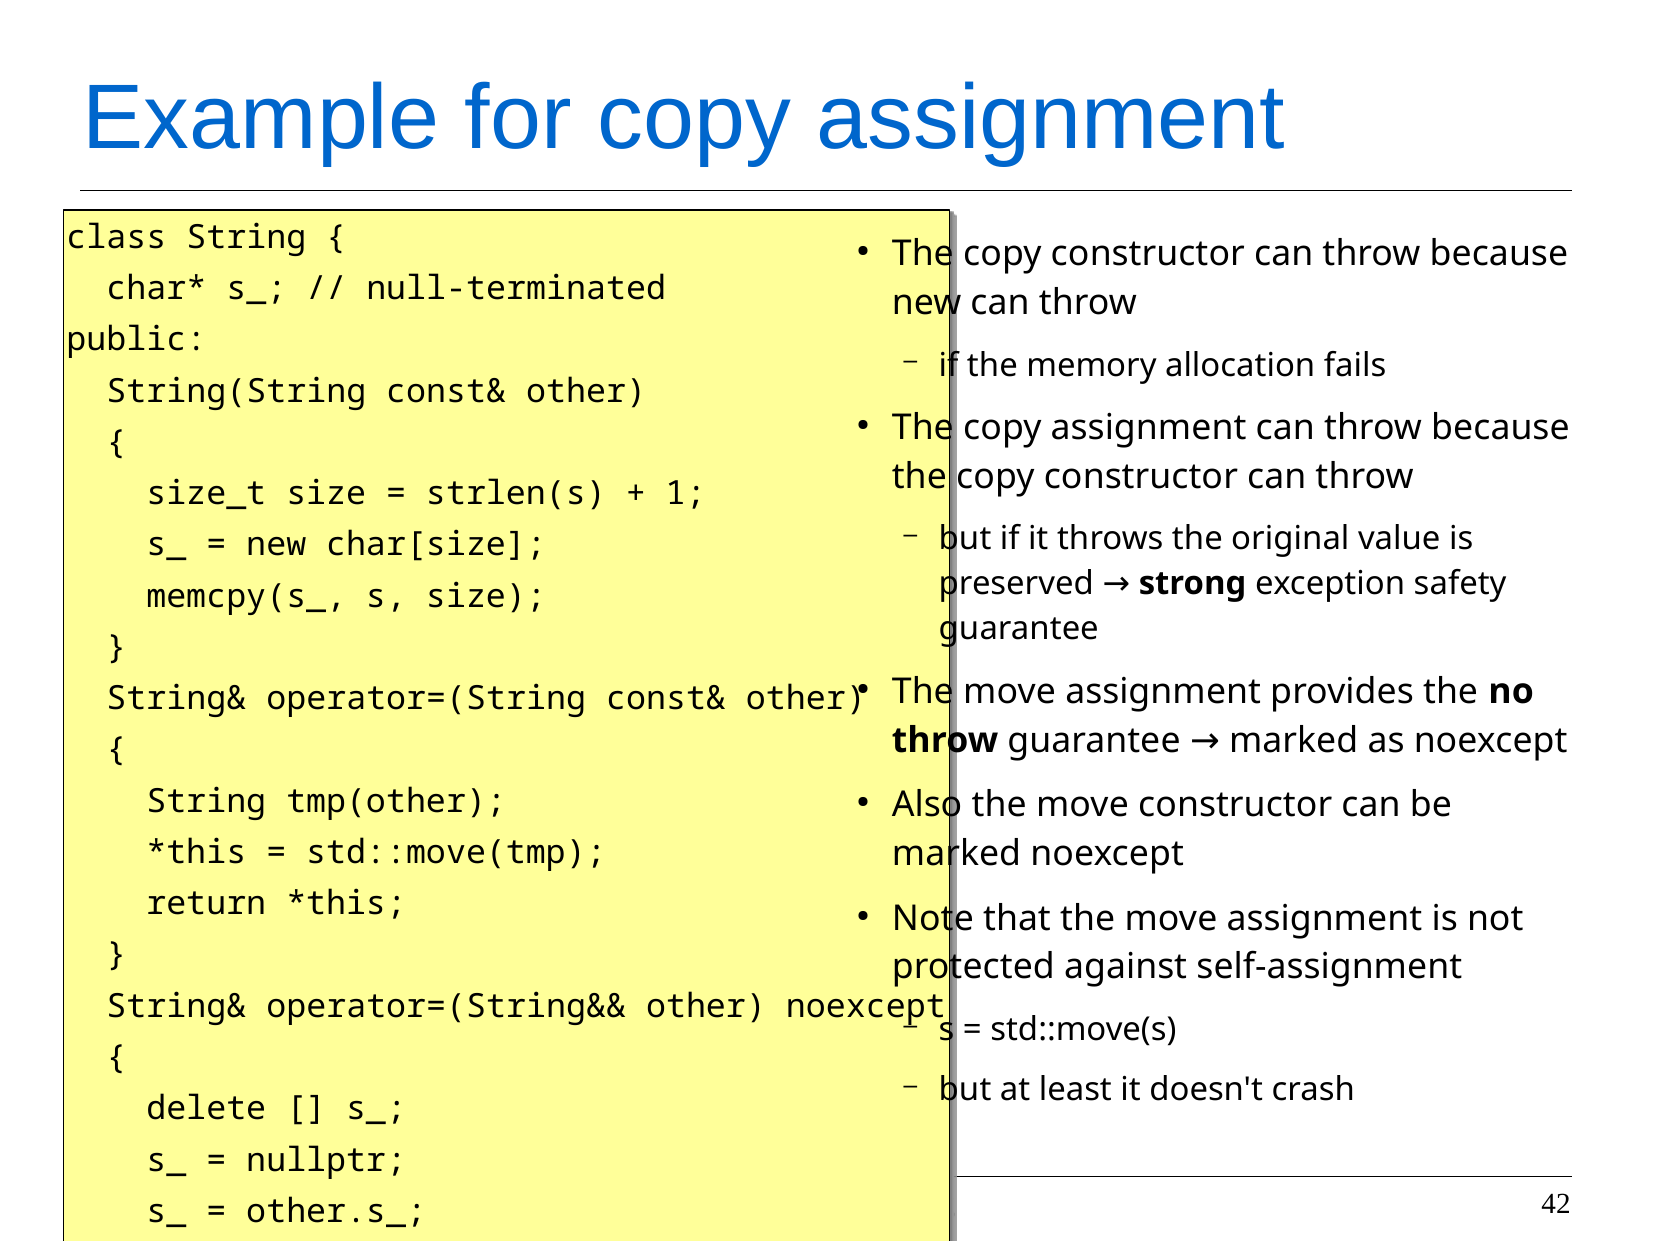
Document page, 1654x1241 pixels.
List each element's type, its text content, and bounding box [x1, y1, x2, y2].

text_box class String { char* s_; // null-terminated public: String(String const& other) { size_t size = strlen(s) + 1; s_ = new char[size]; memcpy(s_, s, size); } String& operator=(String const& other) { String tmp(other); *this = std::move(tmp); return *this; } String& operator=(String&& other) noexcept { delete [] s_; s_ = nullptr; s_ = other.s_; other.s_ = nullptr; return *this; } }; [63, 209, 950, 1241]
list The copy constructor can throw because new can throw if the memory allocation fails The copy assignment can throw because the copy constructor can throw but if it throws the original value is preserved → strong exception safety guarantee The move assignment provides the no throw guarantee → marked as noexcept Also the move constructor can be marked noexcept Note that the move assignment is not protected against self-assignment s = std::move(s) but at least it doesn't crash [845, 227, 1572, 1149]
title Example for copy assignment [82, 49, 1571, 184]
